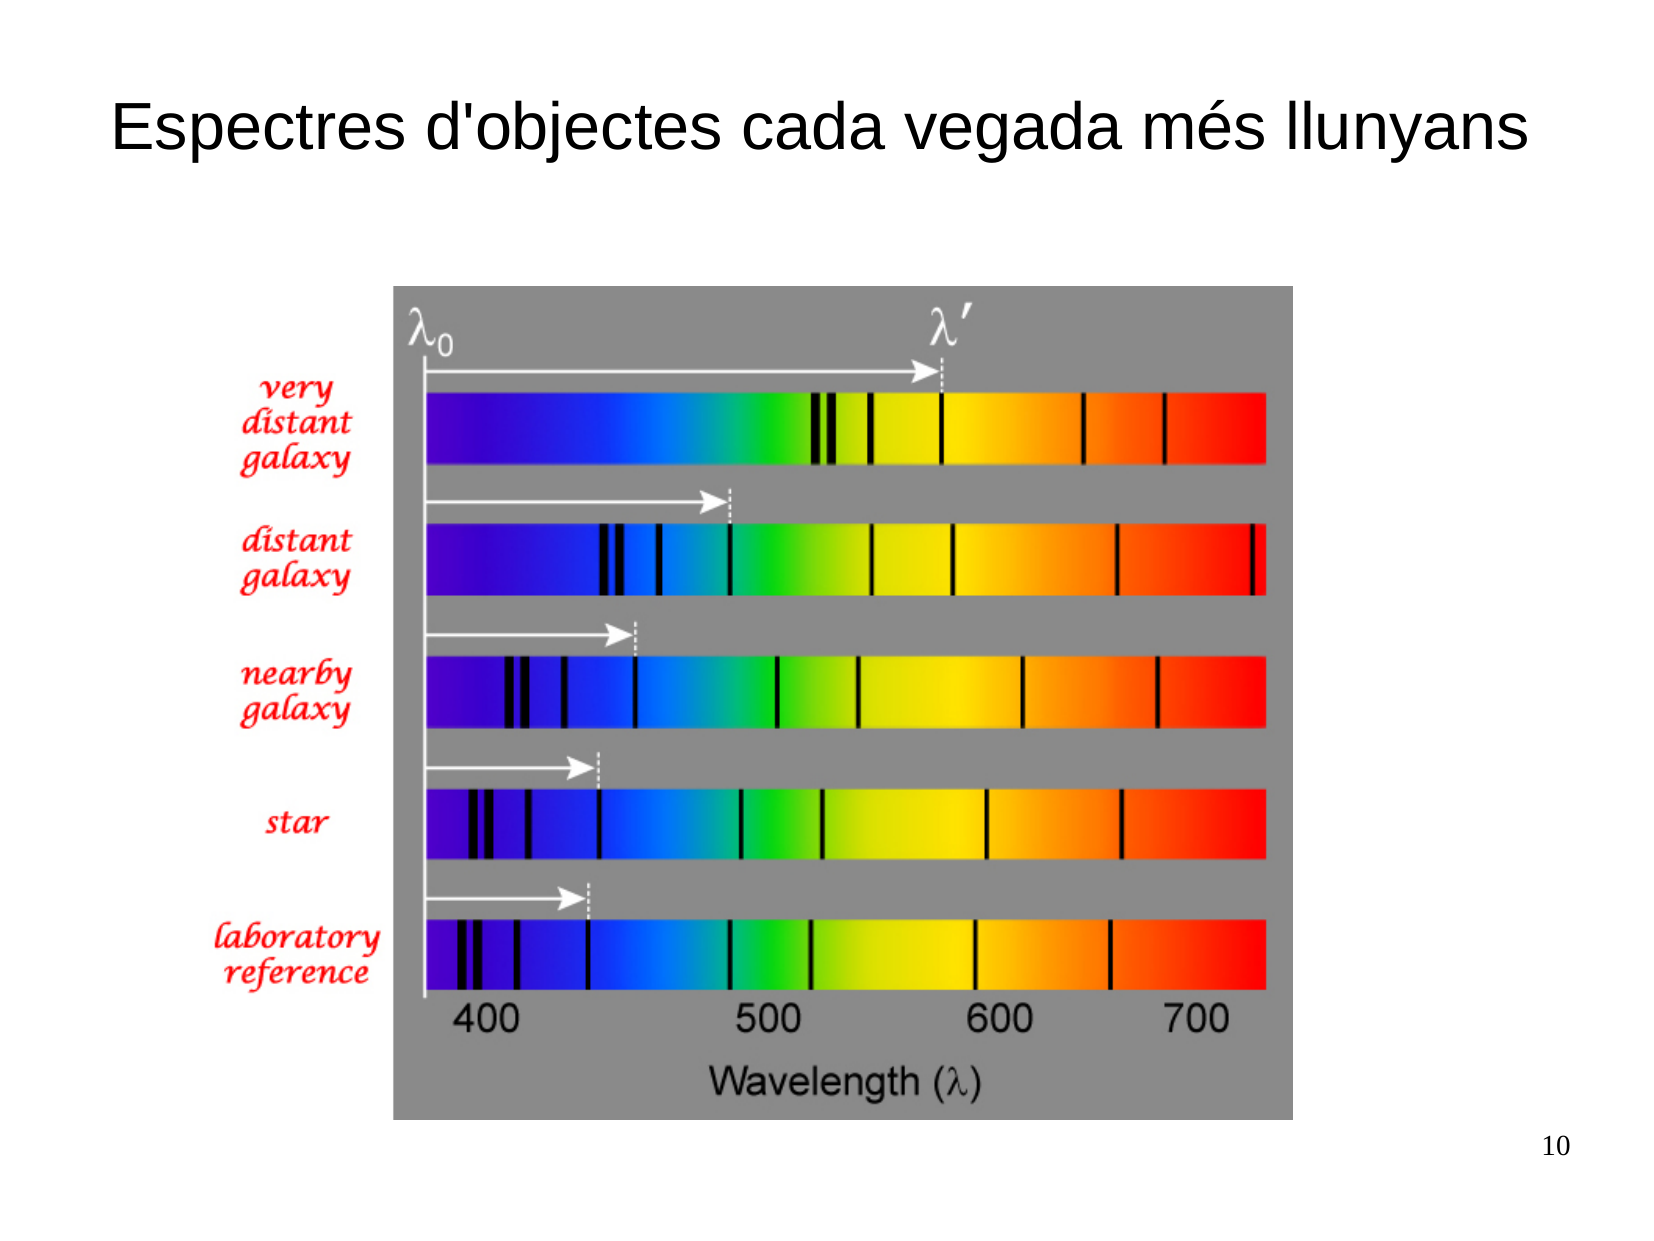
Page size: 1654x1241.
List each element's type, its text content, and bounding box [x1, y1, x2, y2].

text_box Espectres d'objectes cada vegada més llunyans [95, 81, 1588, 172]
picture [198, 286, 1293, 1120]
